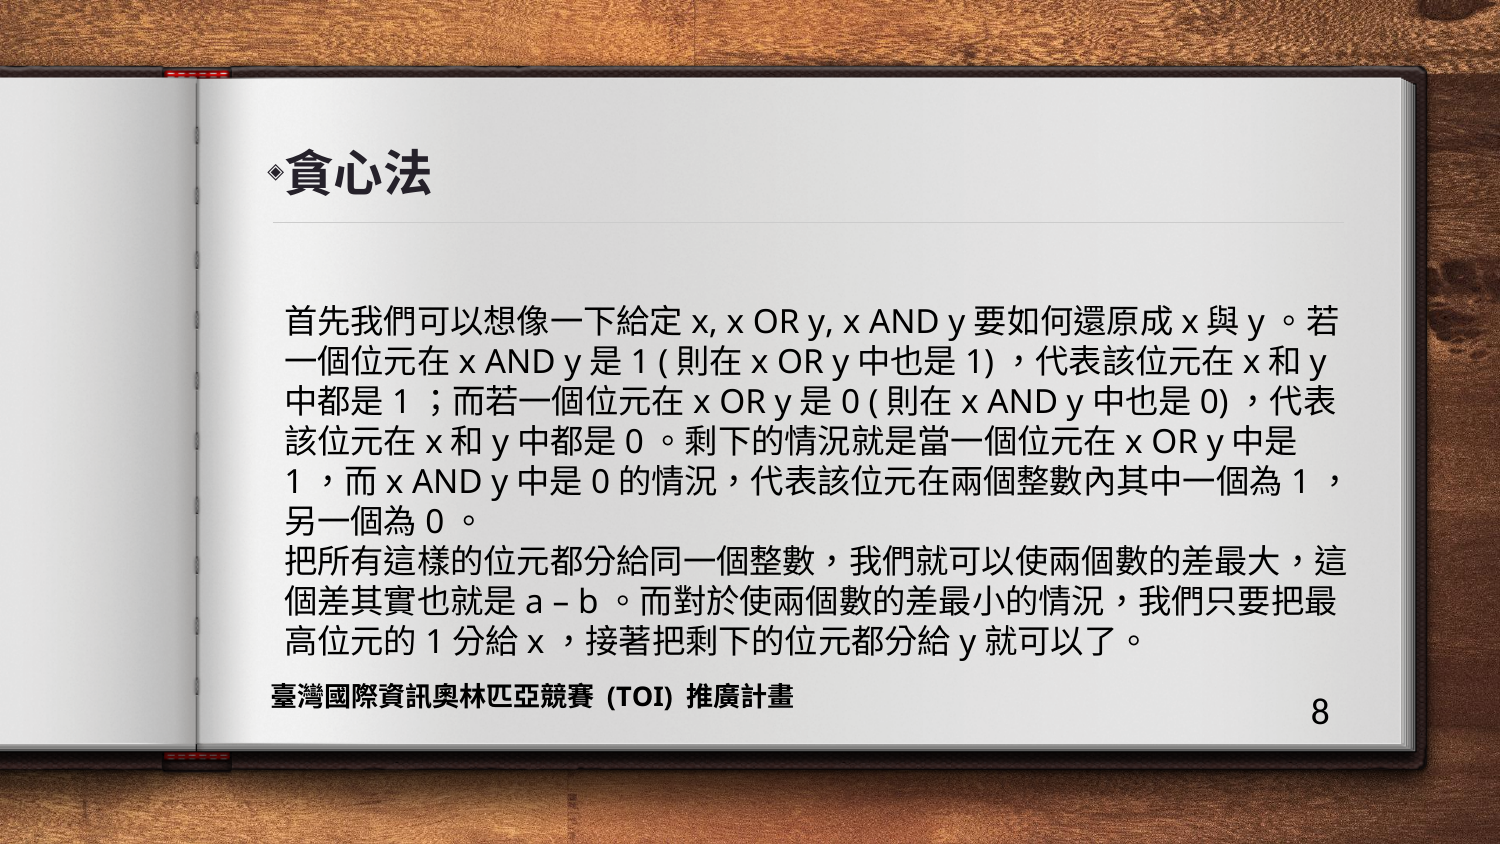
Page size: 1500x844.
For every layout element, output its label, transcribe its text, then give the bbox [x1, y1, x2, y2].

text_box 首先我們可以想像一下給定x, x OR y, x AND y要如何還原成x與y。若一個位元在x AND y是1 (則在x OR y中也是1)，代表該位元在x和y中都是1；而若一個位元在x OR y是0 (則在x AND y中也是0)，代表該位元在x和y中都是0。剩下的情況就是當一個位元在x OR y中是1，而x AND y中是0的情況，代表該位元在兩個整數內其中一個為1，另一個為0。 把所有這樣的位元都分給同一個整數，我們就可以使兩個數的差最大，這個差其實也就是a – b。而對於使兩個數的差最小的情況，我們只要把最高位元的1分給x，接著把剩下的位元都分給y就可以了。 [269, 293, 1367, 632]
list 貪心法 [252, 126, 1194, 216]
text_box [1295, 672, 1386, 737]
